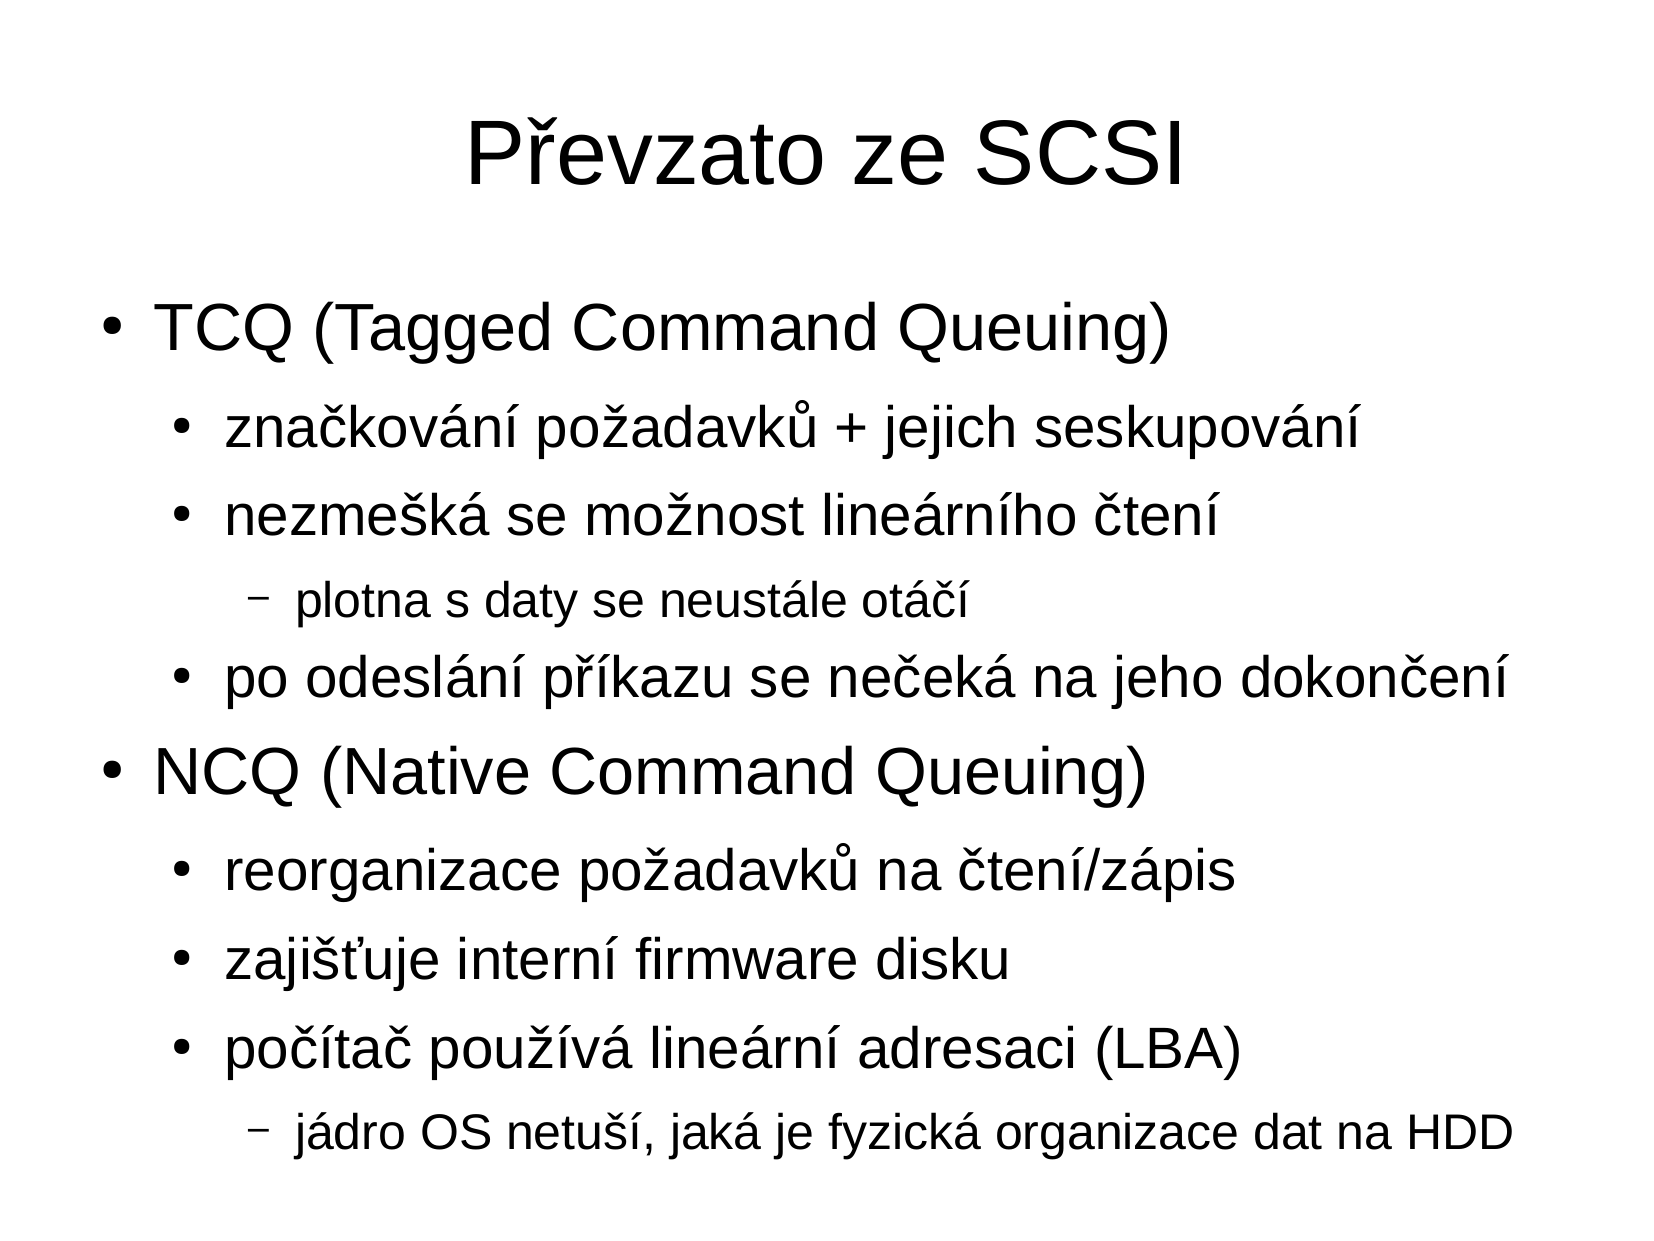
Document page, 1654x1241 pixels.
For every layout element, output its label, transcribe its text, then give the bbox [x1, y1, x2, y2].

list TCQ (Tagged Command Queuing) značkování požadavků + jejich seskupování nezmešká se možnost lineárního čtení plotna s daty se neustále otáčí po odeslání příkazu se nečeká na jeho dokončení NCQ (Native Command Queuing) reorganizace požadavků na čtení/zápis zajišťuje interní firmware disku počítač používá lineární adresaci (LBA) jádro OS netuší, jaká je fyzická organizace dat na HDD [82, 290, 1571, 1160]
title Převzato ze SCSI [82, 56, 1571, 250]
